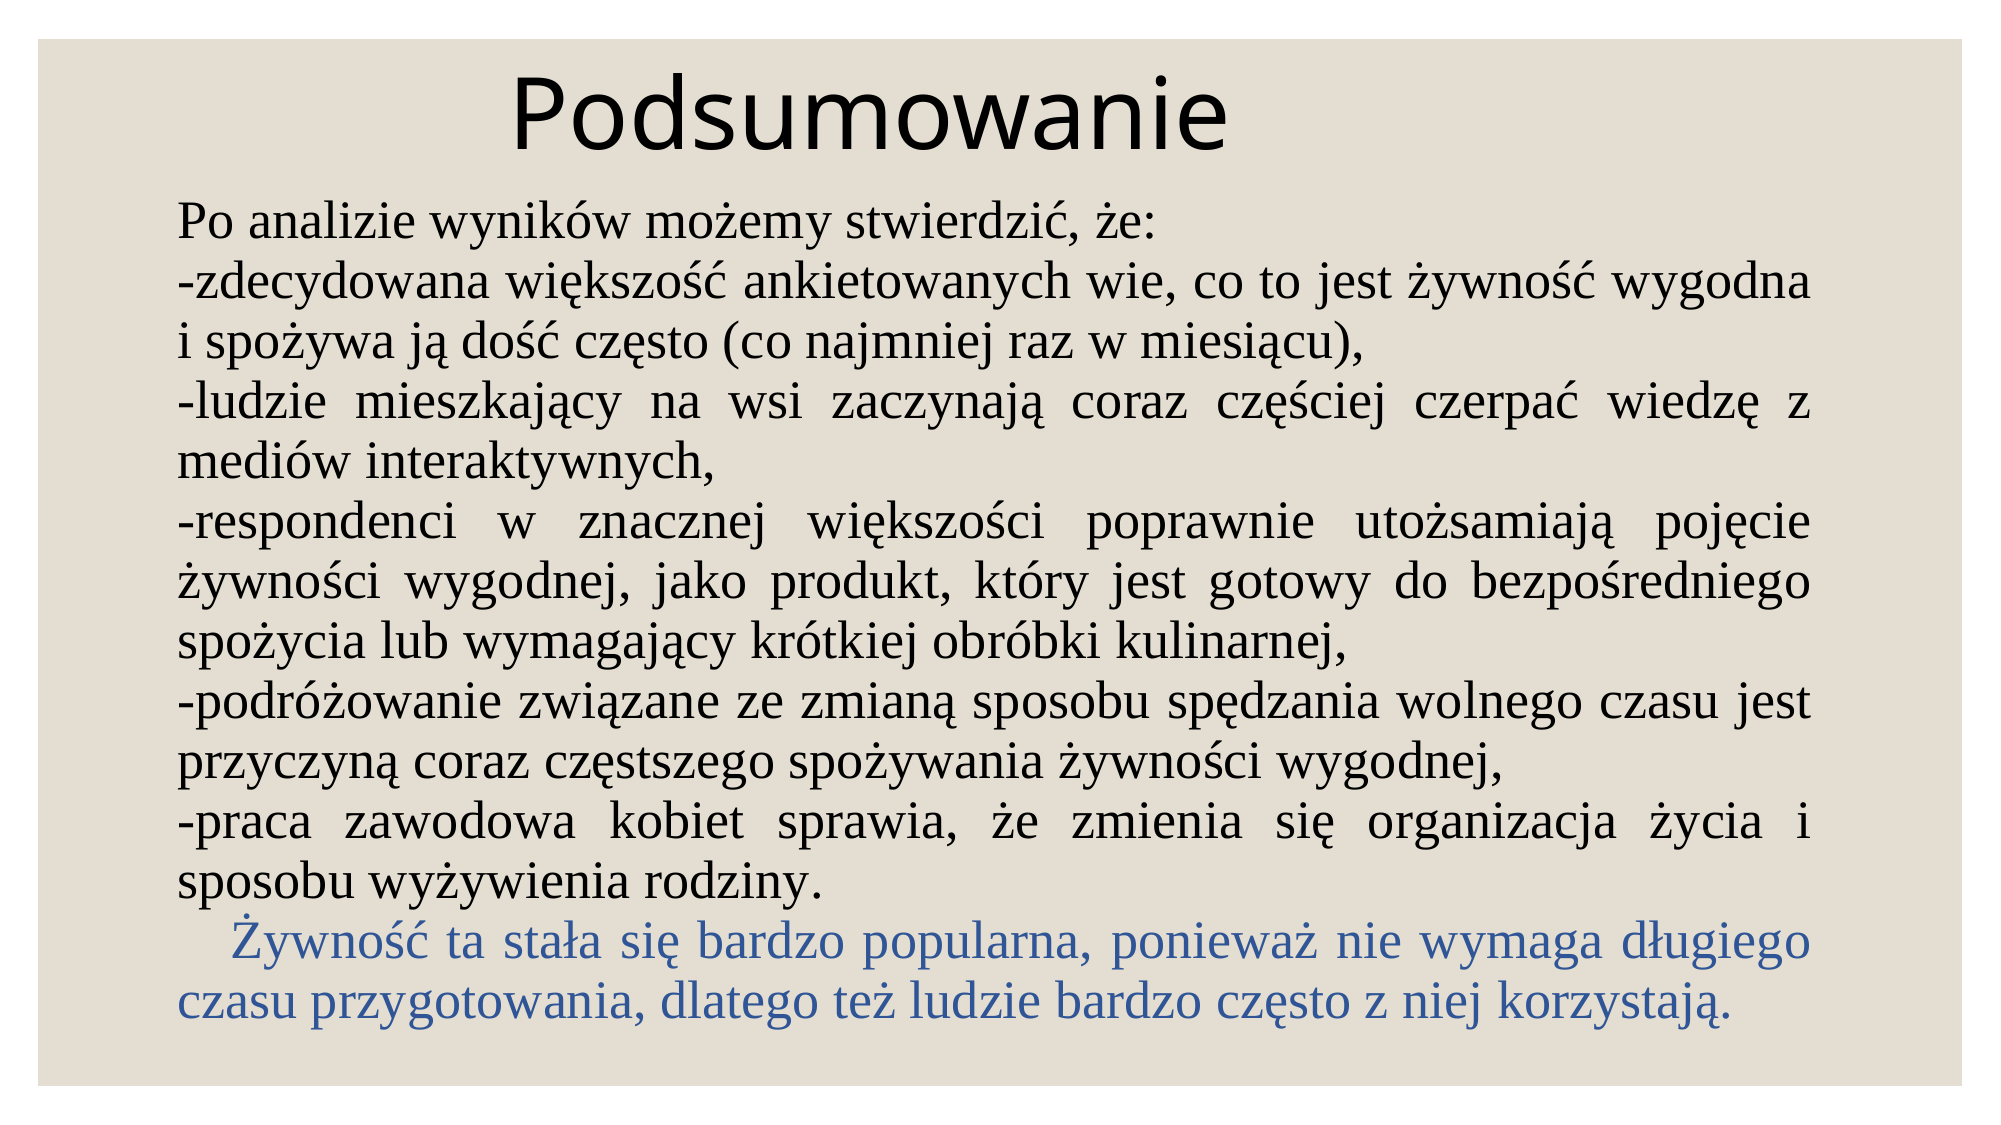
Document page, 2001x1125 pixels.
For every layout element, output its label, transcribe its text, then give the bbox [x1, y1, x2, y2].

text_box Podsumowanie [493, 35, 1470, 182]
text_box Po analizie wyników możemy stwierdzić, że: -zdecydowana większość ankietowanych wie, co to jest żywność wygodna i spożywa ją dość często (co najmniej raz w miesiącu), -ludzie mieszkający na wsi zaczynają coraz częściej czerpać wiedzę z mediów interaktywnych, -respondenci w znacznej większości poprawnie utożsamiają pojęcie żywności wygodnej, jako produkt, który jest gotowy do bezpośredniego spożycia lub wymagający krótkiej obróbki kulinarnej, -podróżowanie związane ze zmianą sposobu spędzania wolnego czasu jest przyczyną coraz częstszego spożywania żywności wygodnej, -praca zawodowa kobiet sprawia, że zmienia się organizacja życia i sposobu wyżywienia rodziny. Żywność ta stała się bardzo popularna, ponieważ nie wymaga długiego czasu przygotowania, dlatego też ludzie bardzo często z niej korzystają. [162, 182, 1838, 1125]
